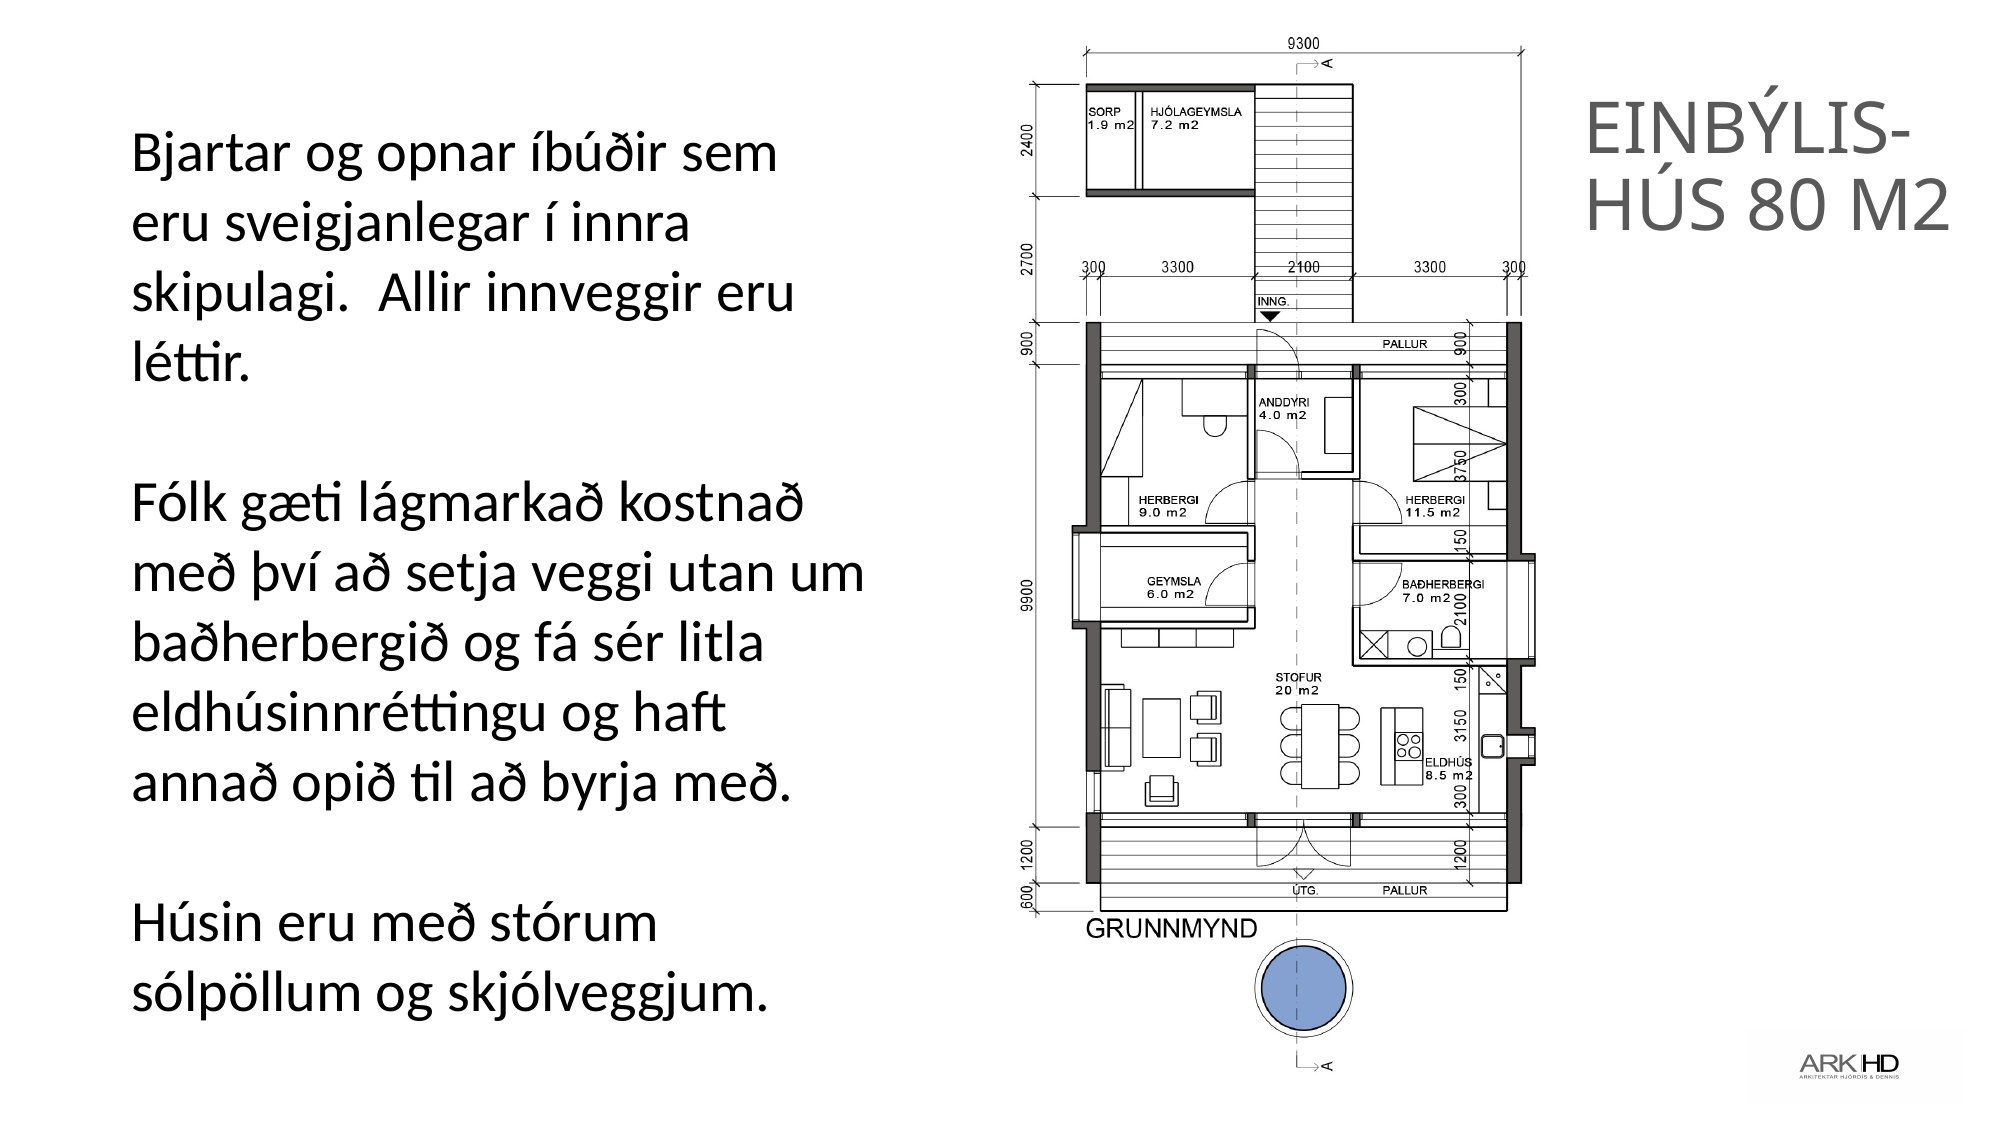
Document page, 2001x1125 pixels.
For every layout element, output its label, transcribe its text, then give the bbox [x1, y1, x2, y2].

title EINBÝLIS- HÚS 80 M2 [1568, 59, 2000, 278]
picture [1745, 1029, 1966, 1104]
picture [920, 14, 1710, 1104]
text_box Bjartar og opnar íbúðir sem eru sveigjanlegar í innra skipulagi. Allir innveggir eru léttir. Fólk gæti lágmarkað kostnað með því að setja veggi utan um baðherbergið og fá sér litla eldhúsinnréttingu og haft annað opið til að byrja með. Húsin eru með stórum sólpöllum og skjólveggjum. [116, 105, 884, 1030]
